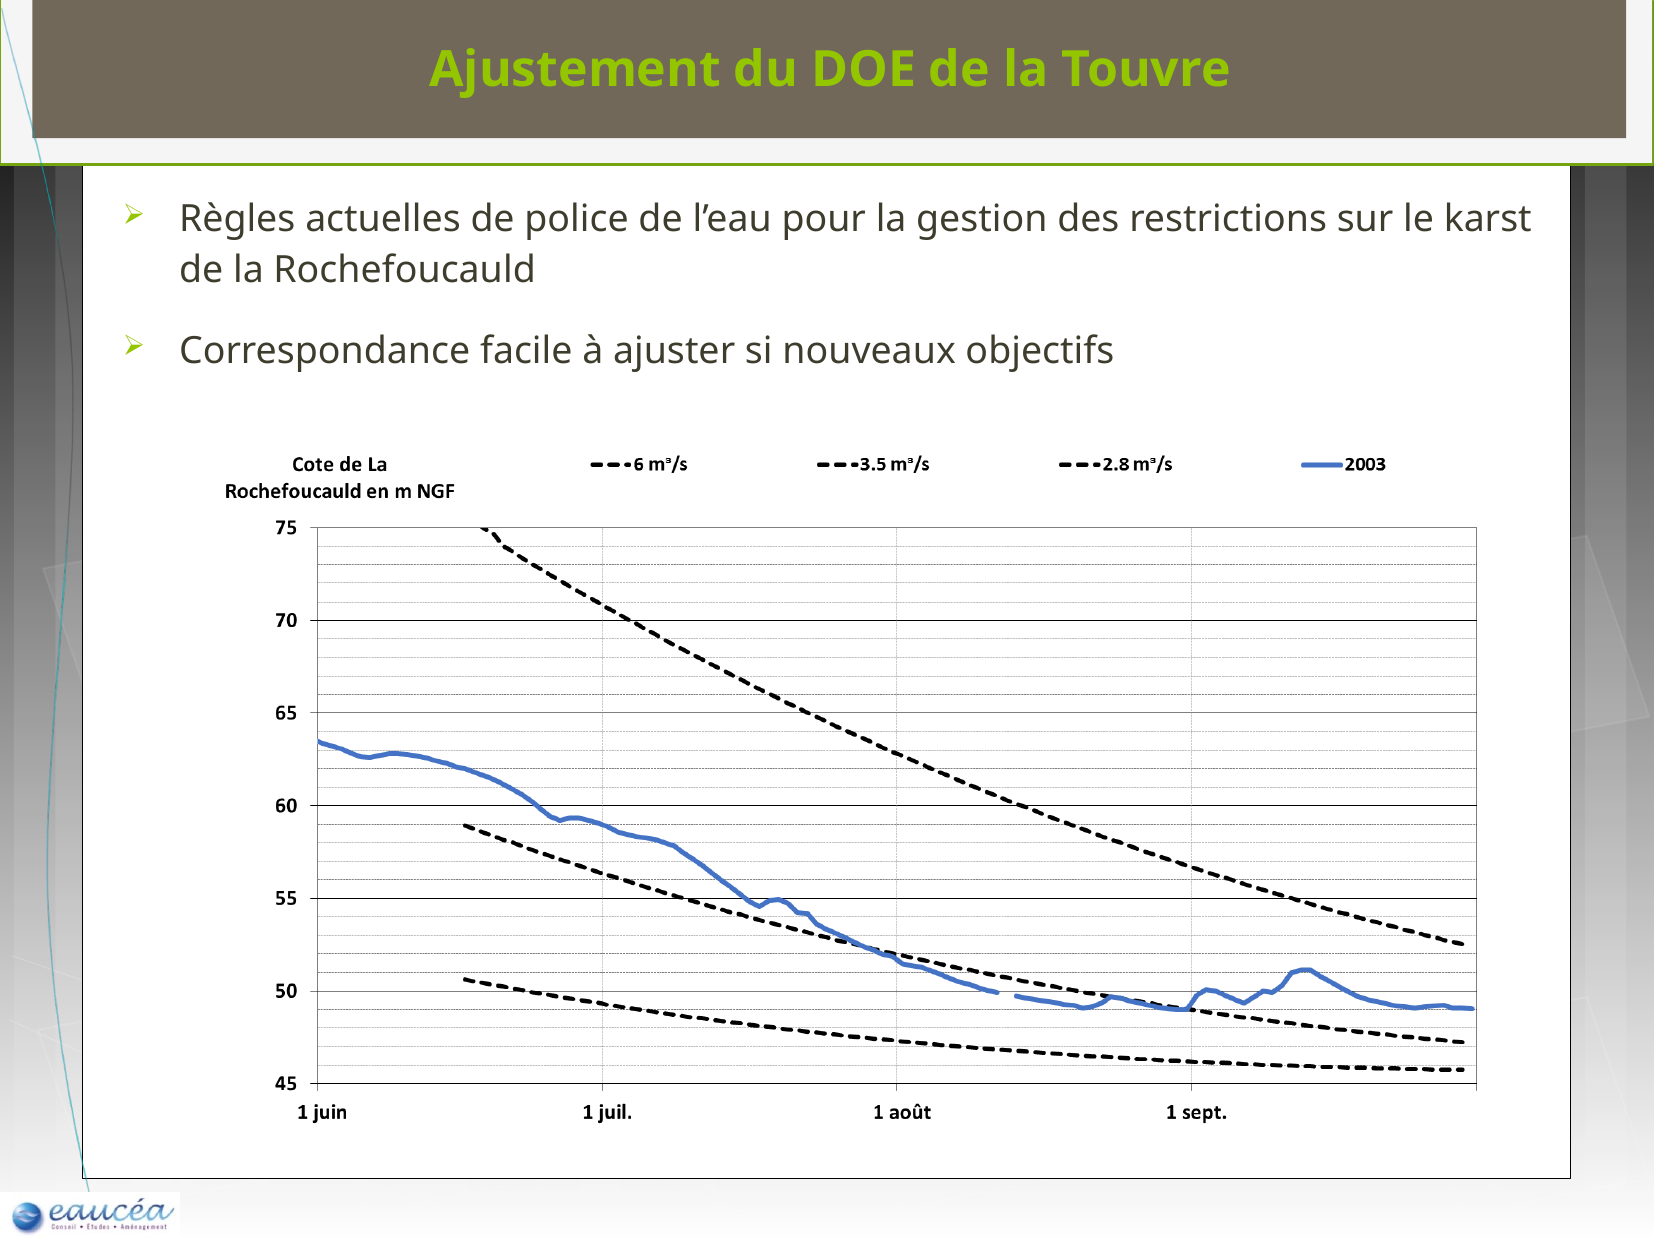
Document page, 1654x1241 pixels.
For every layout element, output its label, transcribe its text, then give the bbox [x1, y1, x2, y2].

picture [0, 9, 180, 1239]
title Ajustement du DOE de la Touvre [32, 0, 1629, 139]
picture [214, 398, 1522, 1152]
list Règles actuelles de police de l’eau pour la gestion des restrictions sur le karst de la Rochefoucauld Correspondance facile à ajuster si nouveaux objectifs [96, 184, 1558, 1174]
